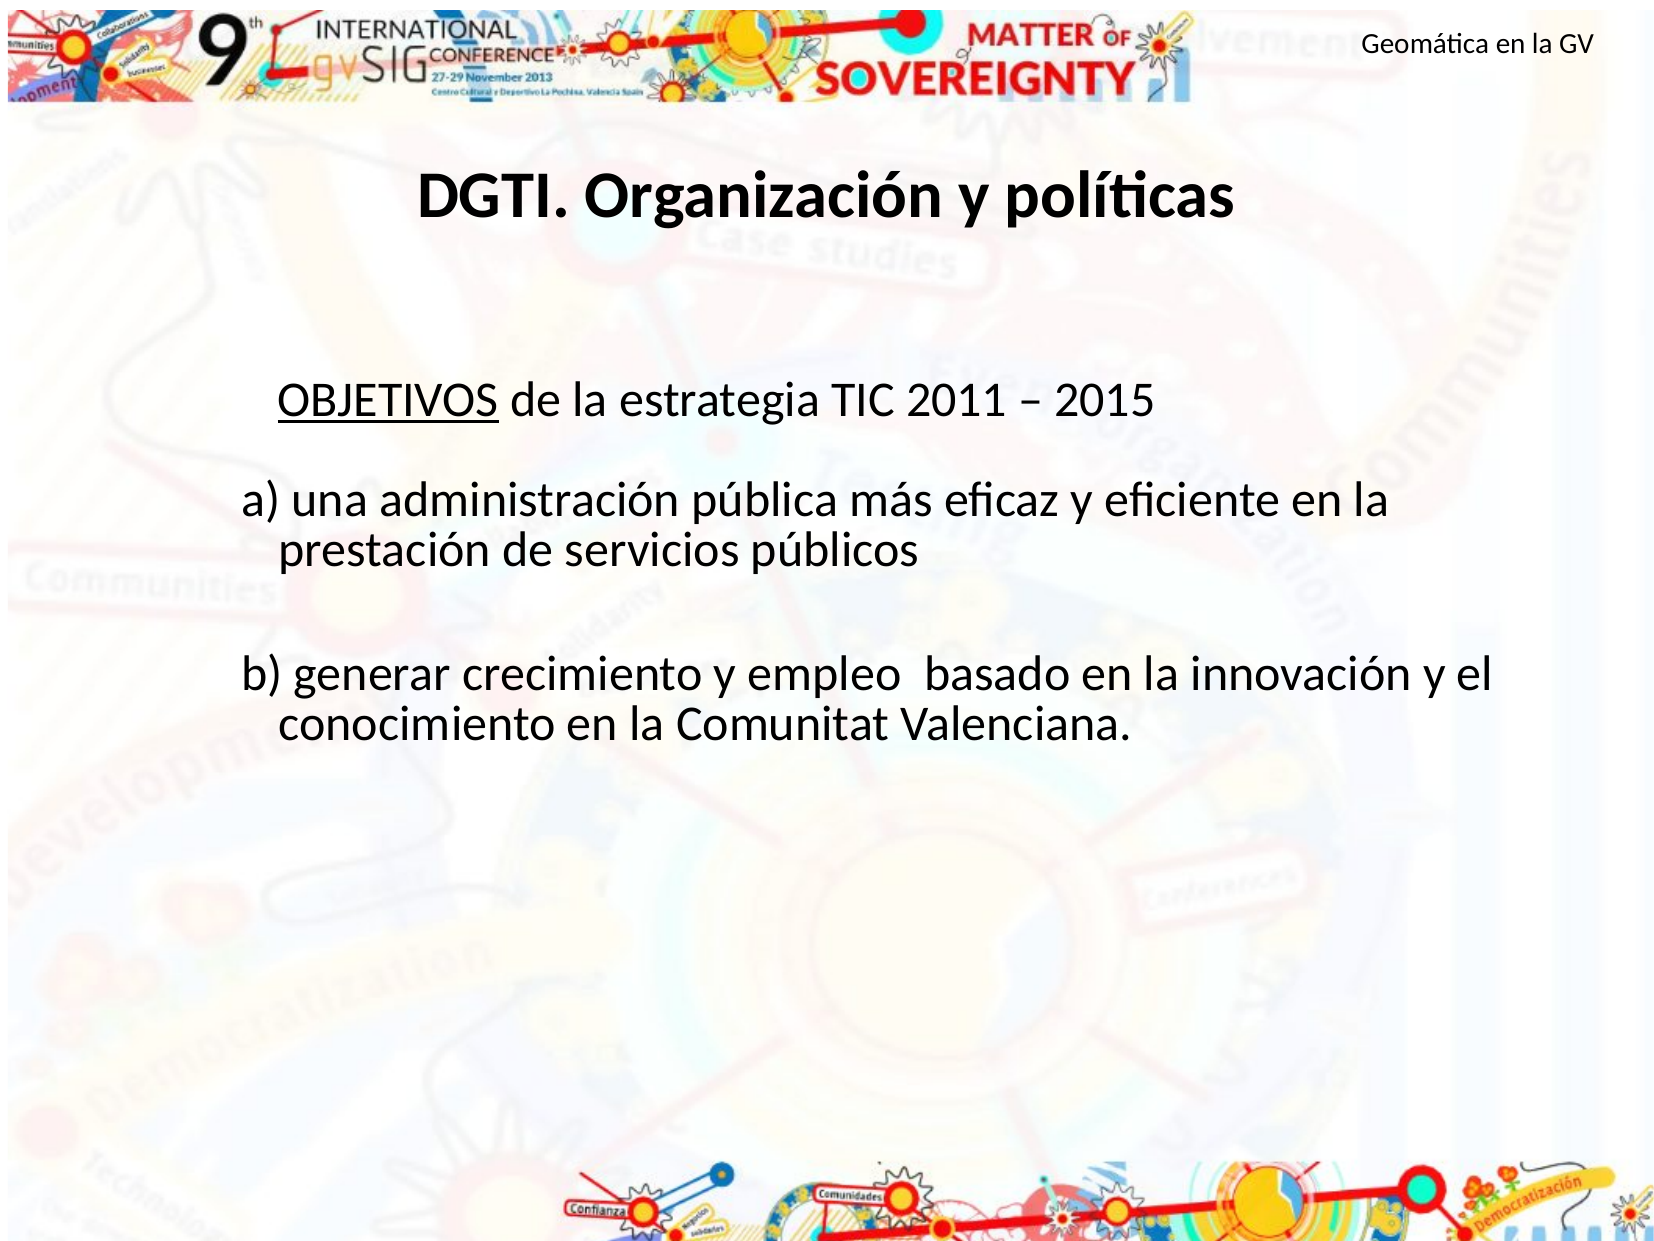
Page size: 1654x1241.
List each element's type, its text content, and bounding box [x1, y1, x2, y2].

picture [7, 10, 1654, 1241]
title DGTI. Organización y políticas [82, 129, 1571, 272]
text_box OBJETIVOS de la estrategia TIC 2011 – 2015 a) una administración pública más eficaz y eficiente en la prestación de servicios públicos b) generar crecimiento y empleo basado en la innovación y el conocimiento en la Comunitat Valenciana. [188, 271, 1571, 1033]
text_box Geomática en la GV [1346, 23, 1654, 73]
